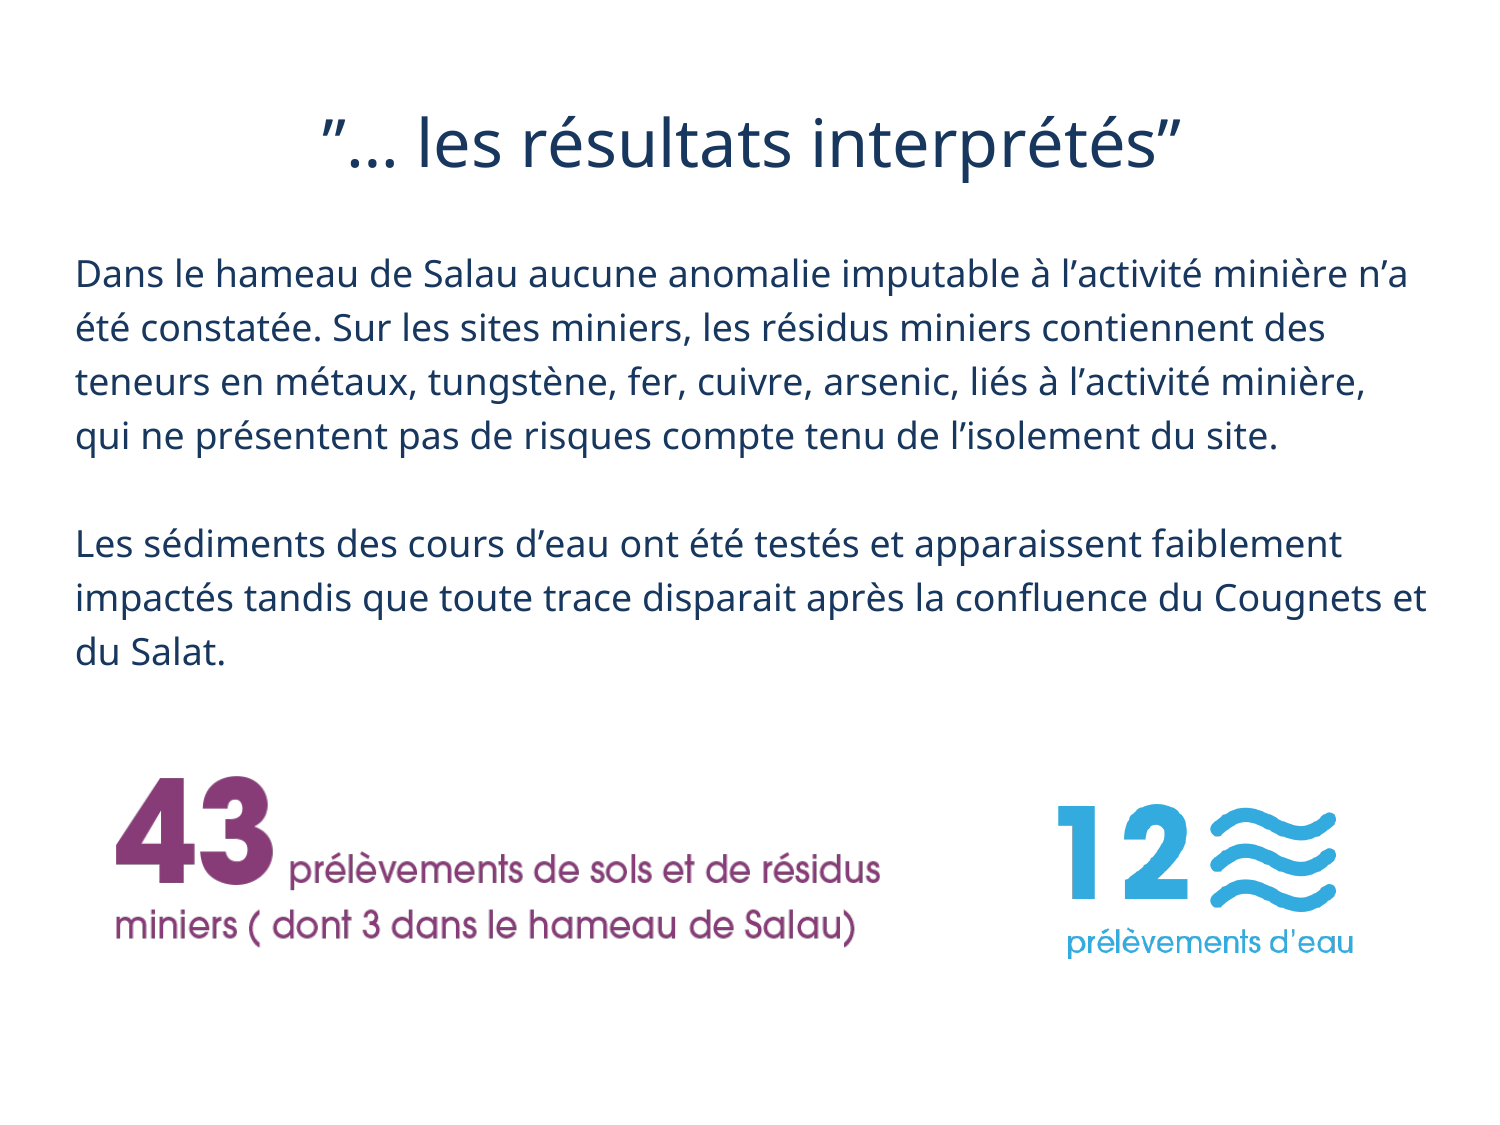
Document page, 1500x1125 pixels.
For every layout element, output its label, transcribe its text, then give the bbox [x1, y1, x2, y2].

picture [1030, 772, 1377, 979]
picture [73, 735, 970, 998]
text_box ”… les résultats interprétés” [60, 92, 1446, 189]
text_box Dans le hameau de Salau aucune anomalie imputable à l’activité minière n’a été constatée. Sur les sites miniers, les résidus miniers contiennent des teneurs en métaux, tungstène, fer, cuivre, arsenic, liés à l’activité minière, qui ne présentent pas de risques compte tenu de l’isolement du site. Les sédiments des cours d’eau ont été testés et apparaissent faiblement impactés tandis que toute trace disparait après la confluence du Cougnets et du Salat. [60, 233, 1446, 681]
